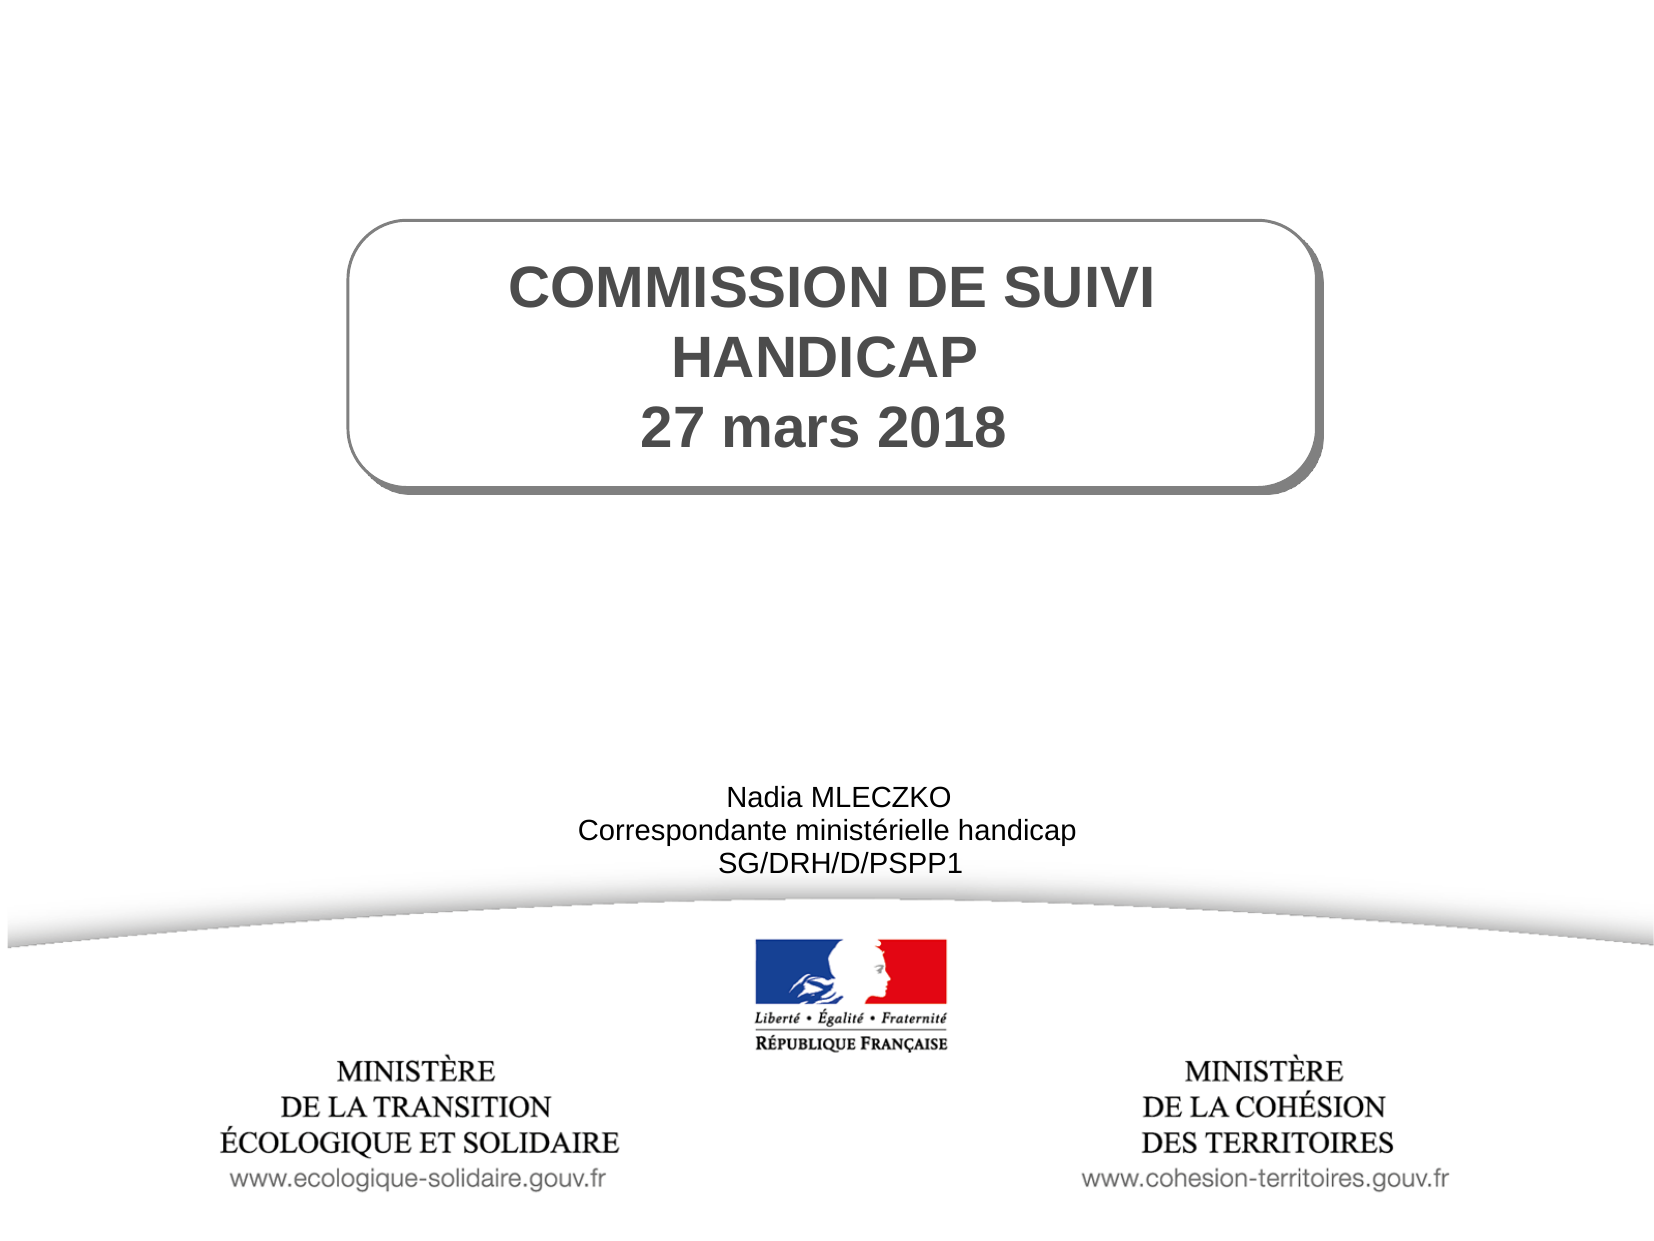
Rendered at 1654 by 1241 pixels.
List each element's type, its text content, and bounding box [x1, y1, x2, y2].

text_box Nadia MLECZKO Correspondante ministérielle handicap SG/DRH/D/PSPP1 [563, 773, 1091, 886]
picture [7, 4, 1654, 1241]
title COMMISSION DE SUIVI HANDICAP 27 mars 2018 [347, 220, 1317, 488]
